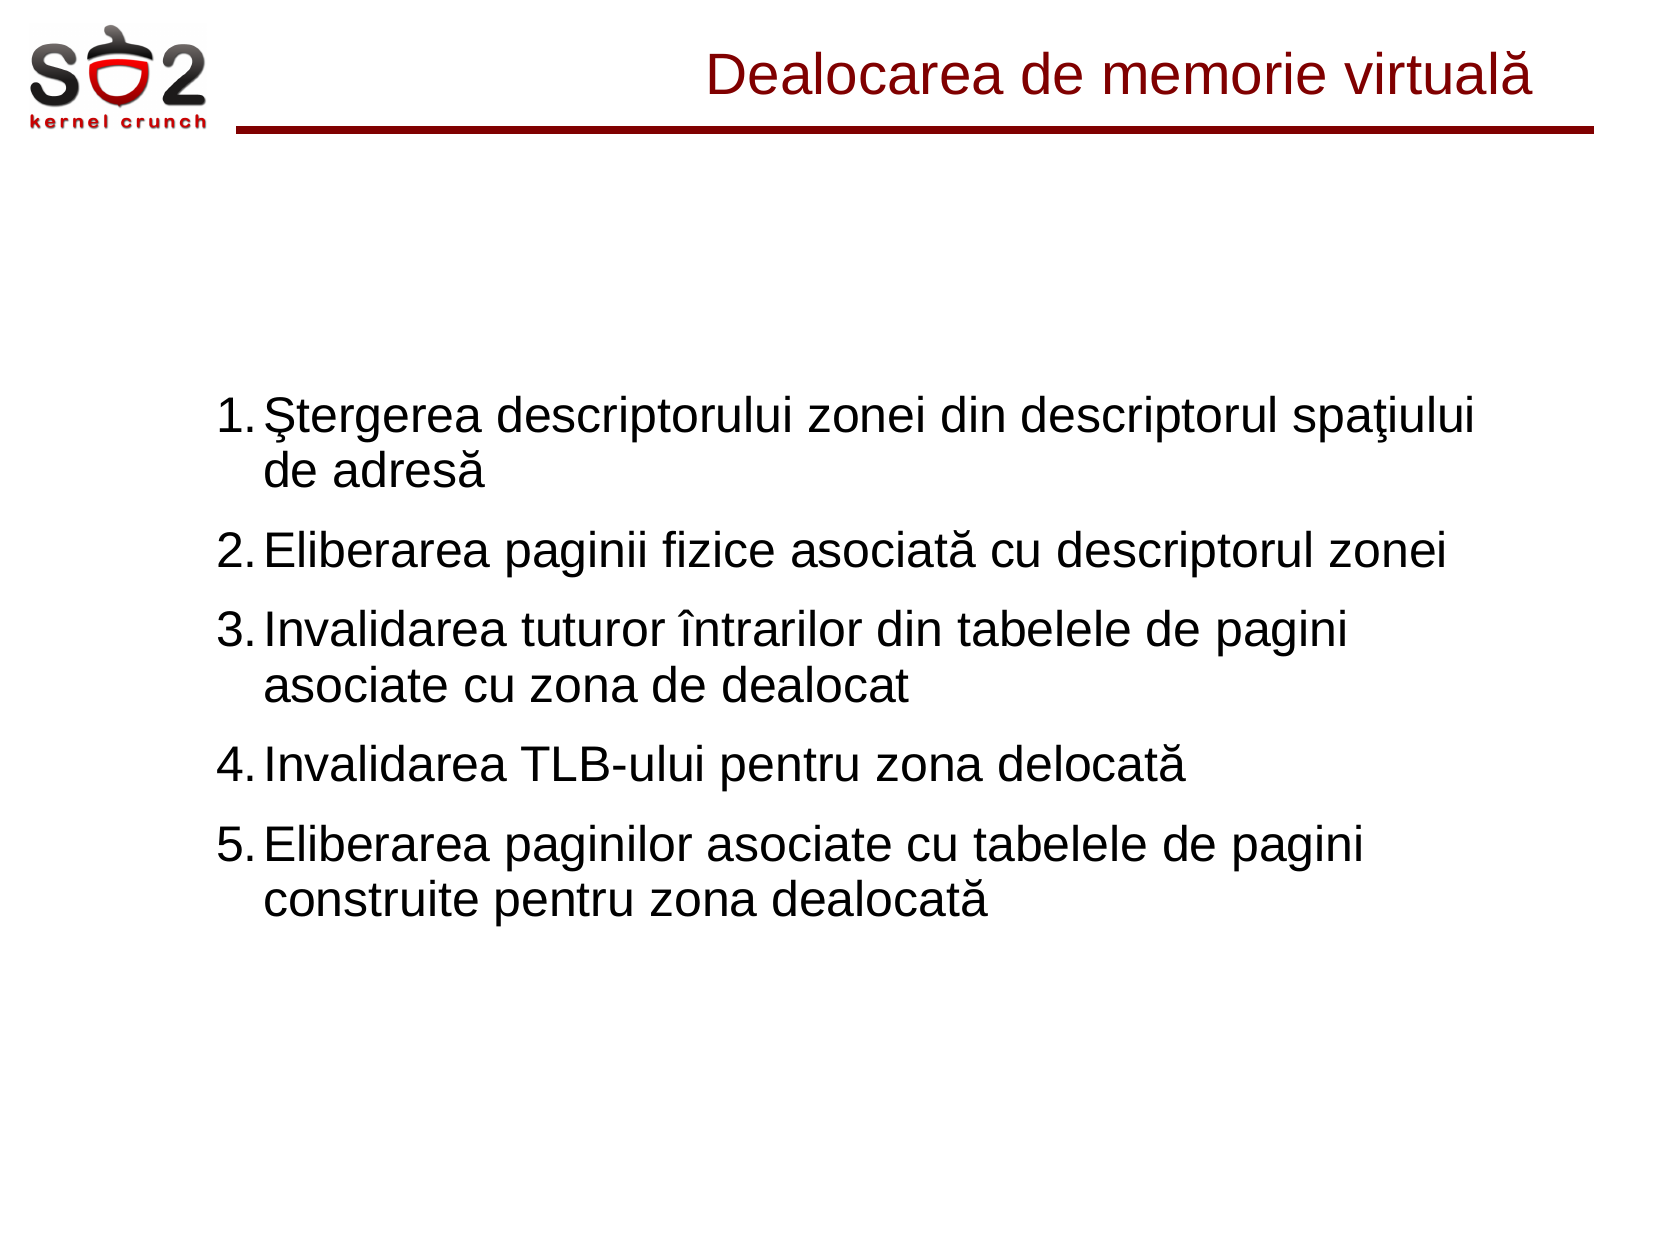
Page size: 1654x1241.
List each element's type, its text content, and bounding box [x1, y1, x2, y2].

picture [29, 23, 121, 130]
list Ştergerea descriptorului zonei din descriptorul spaţiului de adresă Eliberarea paginii fizice asociată cu descriptorul zonei Invalidarea tuturor întrarilor din tabelele de pagini asociate cu zona de dealocat Invalidarea TLB-ului pentru zona delocată Eliberarea paginilor asociate cu tabelele de pagini construite pentru zona dealocată [121, 266, 1534, 1048]
title Dealocarea de memorie virtuală [121, 0, 1534, 148]
